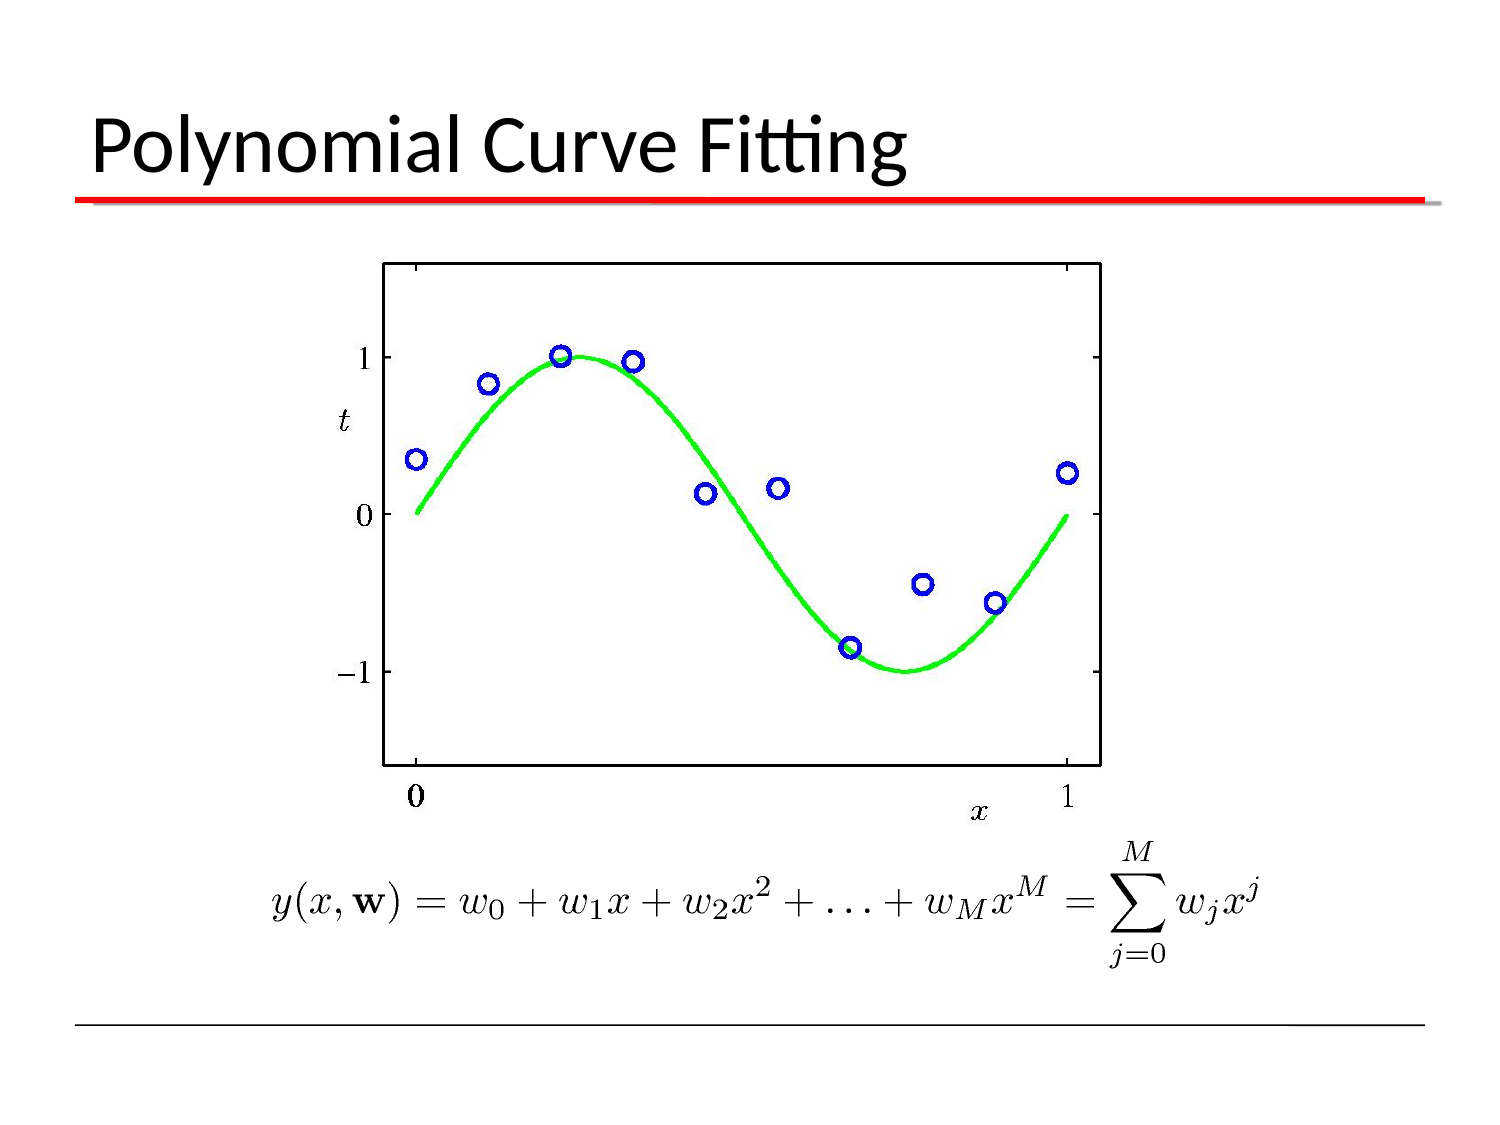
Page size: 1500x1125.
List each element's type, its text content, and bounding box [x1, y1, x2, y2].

picture [269, 837, 1259, 972]
text_box [324, 249, 1113, 835]
title Polynomial Curve Fitting [75, 45, 1426, 233]
